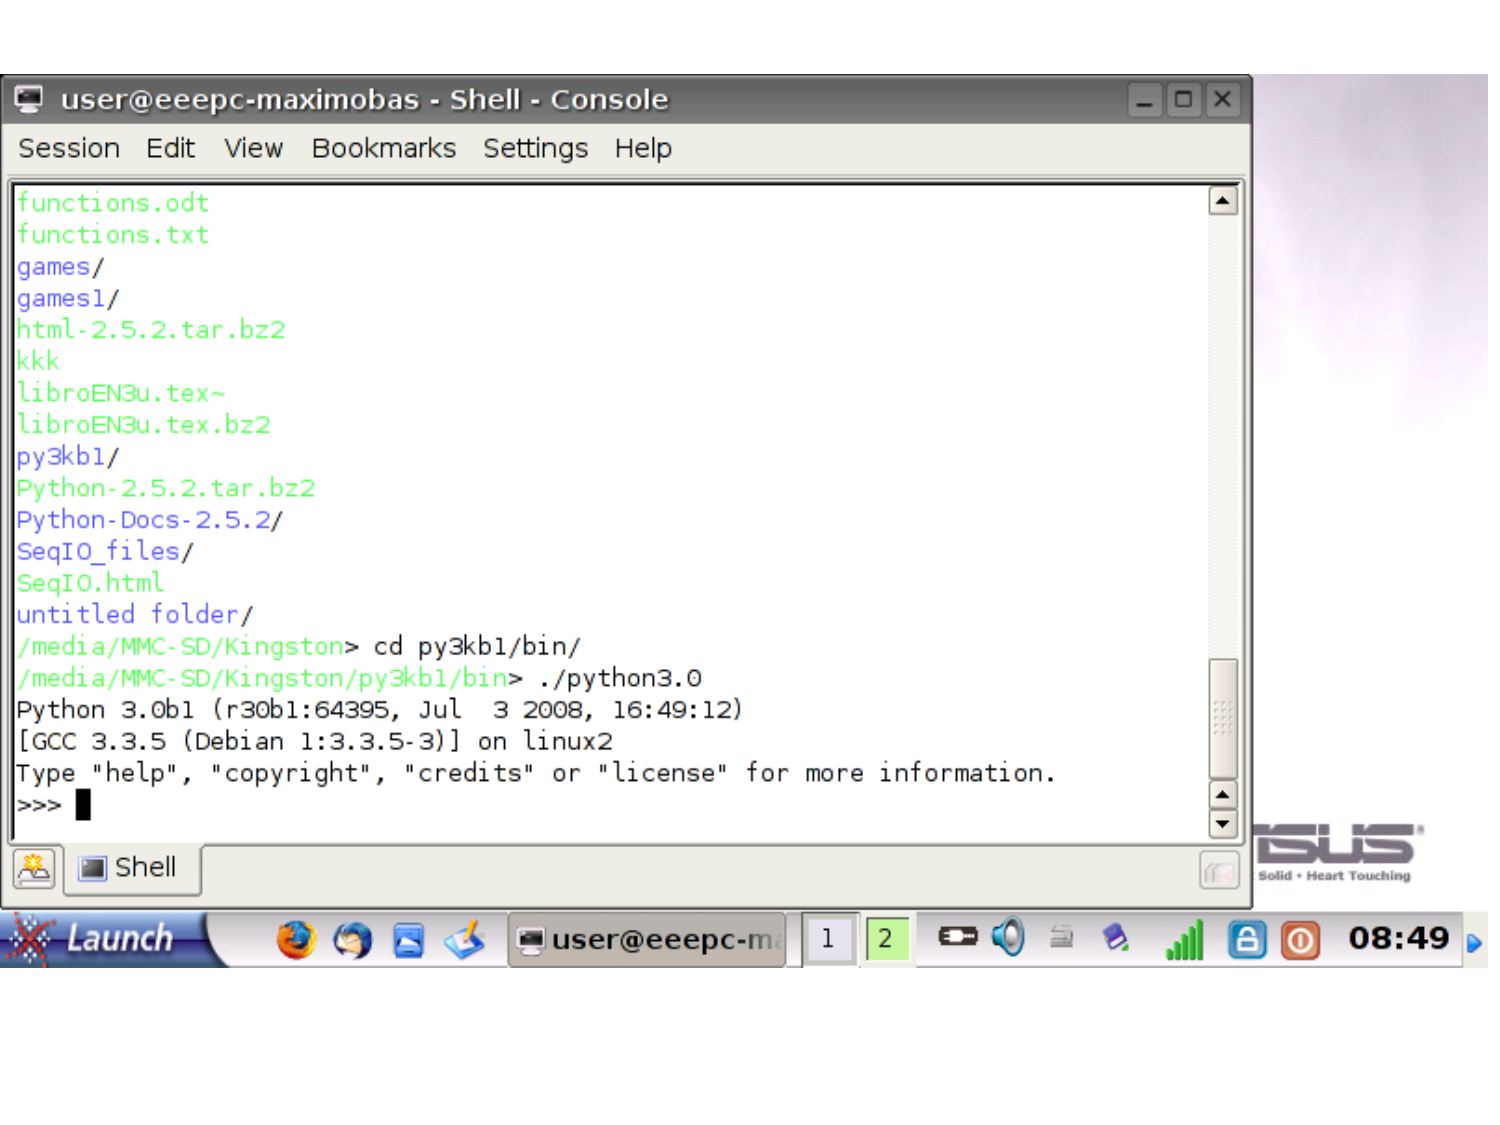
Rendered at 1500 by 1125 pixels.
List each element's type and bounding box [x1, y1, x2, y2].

picture [0, 74, 1488, 968]
